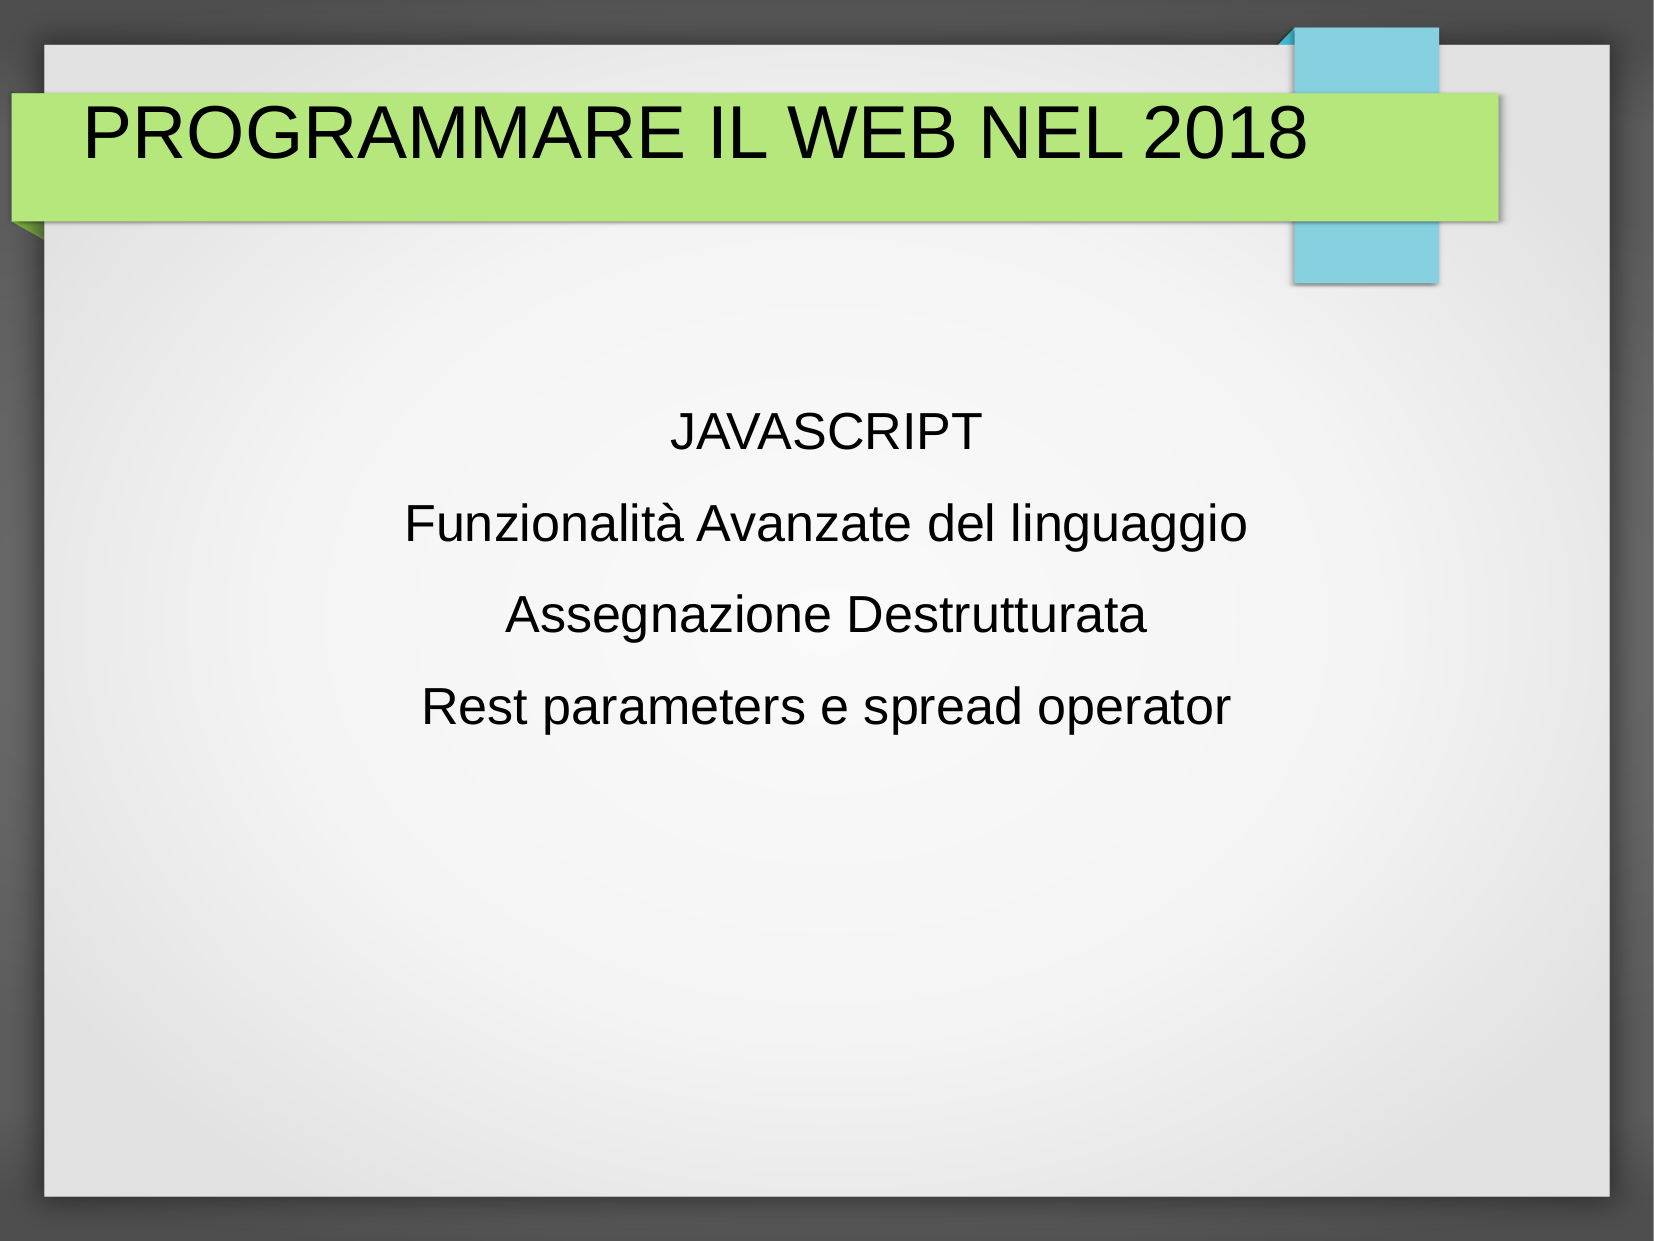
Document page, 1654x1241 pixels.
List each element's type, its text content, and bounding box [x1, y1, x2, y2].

title PROGRAMMARE IL WEB NEL 2018 [82, 44, 1489, 213]
subtitle JAVASCRIPT Funzionalità Avanzate del linguaggio Assegnazione Destrutturata Rest parameters e spread operator [82, 250, 1571, 1158]
picture [0, 0, 1654, 1241]
